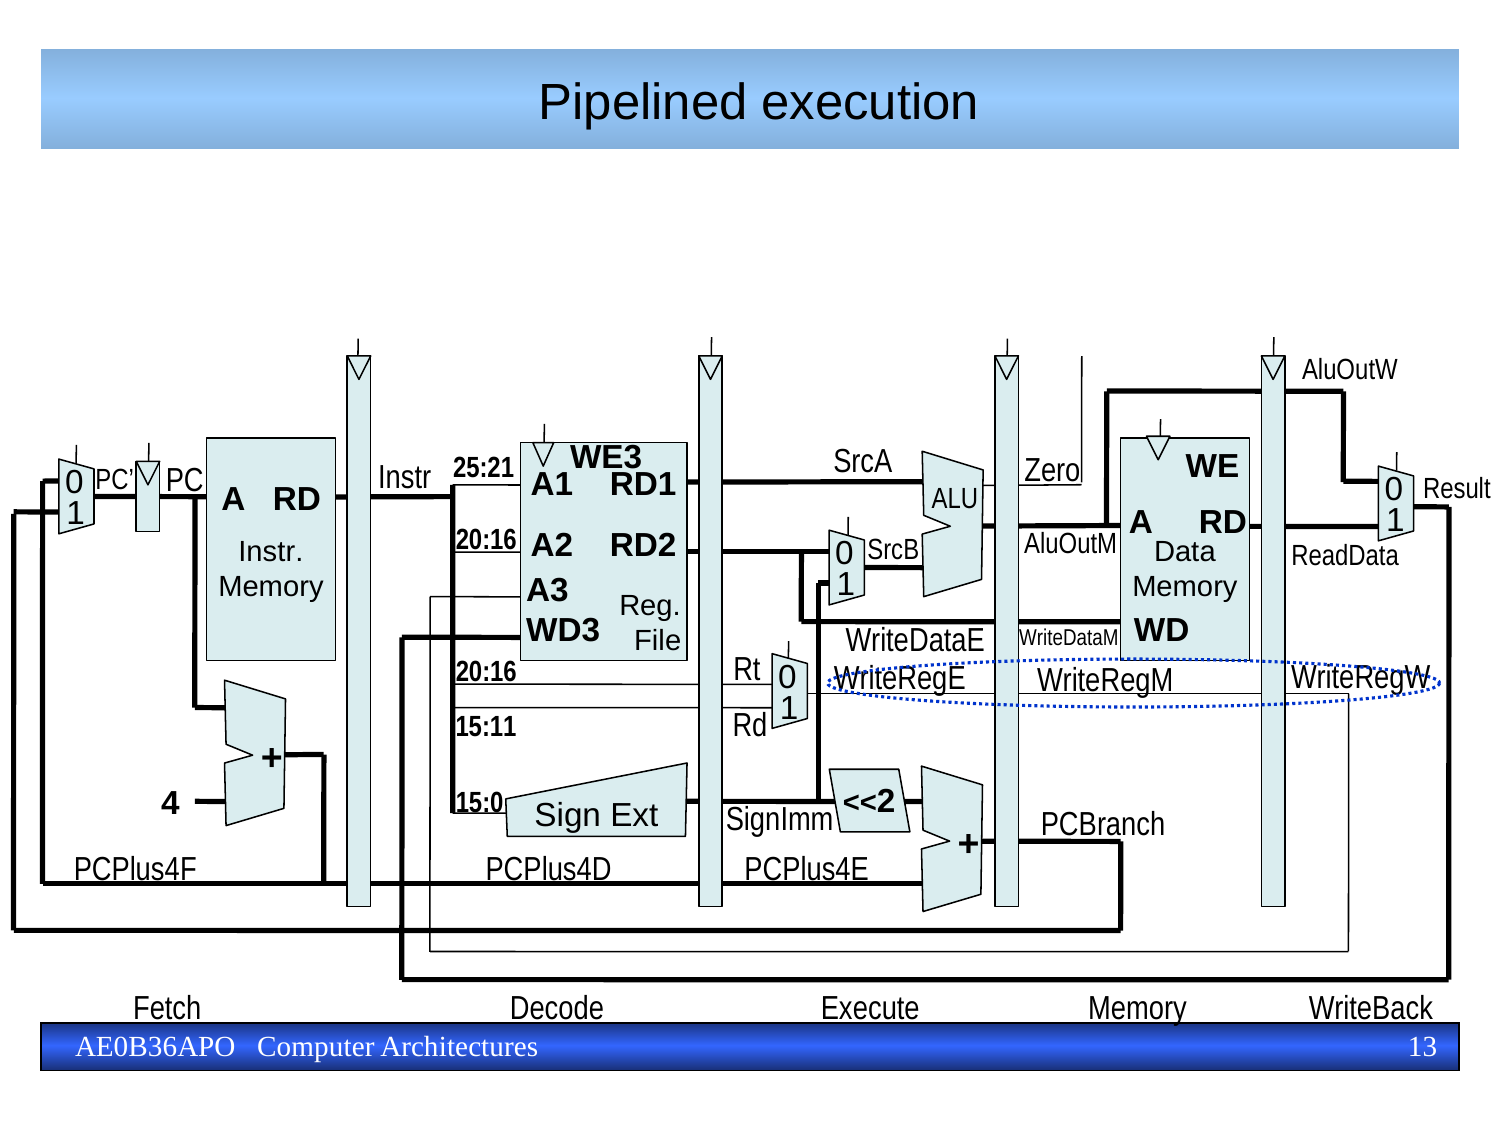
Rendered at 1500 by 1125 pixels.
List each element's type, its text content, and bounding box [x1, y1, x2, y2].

text_box + [242, 727, 302, 785]
text_box WriteDataM [1019, 616, 1120, 657]
text_box [224, 758, 285, 826]
text_box WE3 [564, 429, 658, 482]
text_box PCBranch [1034, 796, 1172, 849]
text_box WriteRegE [827, 650, 972, 703]
text_box Data Memory [1120, 437, 1250, 494]
text_box 1 [60, 485, 91, 538]
text_box 15:0 [449, 776, 510, 824]
text_box Reg. File [549, 442, 564, 455]
text_box Zero [1019, 441, 1087, 494]
text_box 20:16 [449, 646, 523, 694]
text_box 0 [839, 543, 849, 556]
text_box Instr. Memory [206, 523, 336, 661]
text_box [922, 451, 984, 516]
text_box Decode [503, 979, 611, 1032]
text_box [803, 662, 808, 720]
text_box WD [1120, 602, 1203, 654]
text_box Fetch [127, 979, 208, 1032]
text_box A RD [1116, 494, 1260, 547]
text_box PCPlus4E [738, 841, 876, 893]
text_box SrcB [861, 524, 926, 572]
text_box WriteBack [1302, 979, 1440, 1032]
text_box WriteRegW [1285, 648, 1437, 701]
text_box A RD [206, 470, 336, 523]
text_box [532, 442, 554, 467]
text_box AluOutW [1296, 344, 1405, 392]
text_box [922, 520, 983, 597]
text_box [347, 355, 371, 907]
text_box Instr. Memory [206, 437, 336, 470]
text_box Result [1417, 463, 1497, 511]
text_box PCPlus4F [67, 841, 203, 893]
text_box [1261, 355, 1285, 907]
text_box 0 [58, 454, 90, 507]
text_box Data Memory [1120, 547, 1250, 661]
text_box + [939, 813, 994, 870]
text_box Instr [372, 449, 438, 502]
text_box 0 [829, 525, 860, 578]
text_box Rd [726, 697, 774, 750]
text_box [224, 680, 286, 751]
text_box PC [159, 452, 206, 504]
text_box 0 [69, 472, 79, 485]
text_box <<2 [828, 771, 911, 828]
text_box [698, 355, 723, 907]
text_box 1 [830, 556, 862, 609]
text_box [860, 538, 865, 596]
text_box [136, 461, 160, 532]
text_box Memory [1082, 979, 1193, 1032]
text_box PCPlus4D [479, 841, 618, 894]
text_box ReadData [1285, 530, 1405, 578]
text_box PC’ [90, 454, 140, 502]
text_box 1 [773, 680, 805, 733]
text_box [90, 467, 95, 525]
text_box Reg. File [520, 442, 537, 455]
text_box 15:11 [449, 701, 523, 749]
text_box A3 WD3 [520, 562, 615, 654]
text_box 0 [1388, 479, 1398, 492]
text_box [839, 828, 910, 832]
text_box Sign Ext [505, 762, 688, 837]
text_box [921, 844, 982, 912]
text_box SrcA [827, 433, 899, 486]
text_box [1146, 436, 1170, 460]
text_box Reg. File [658, 442, 688, 455]
text_box [994, 355, 1019, 907]
text_box WE [1171, 437, 1254, 490]
text_box WriteRegM [1031, 652, 1180, 704]
text_box 0 [772, 648, 803, 701]
text_box 4 [146, 773, 195, 830]
text_box 20:16 [449, 514, 520, 562]
text_box 25:21 [447, 442, 520, 490]
text_box A2 RD2 [520, 516, 688, 569]
text_box Reg. File [520, 569, 688, 661]
title Pipelined execution [41, 49, 1459, 149]
text_box A1 RD1 [520, 455, 688, 508]
text_box 0 [1378, 461, 1409, 514]
text_box 1 [1380, 492, 1411, 545]
text_box Execute [814, 979, 926, 1032]
text_box ALU [925, 473, 985, 520]
text_box WriteDataE [839, 611, 992, 664]
text_box [921, 766, 983, 837]
text_box 0 [782, 667, 792, 680]
text_box Reg. File [520, 508, 688, 516]
text_box SignImm [723, 791, 840, 843]
text_box AluOutM [1019, 518, 1120, 565]
text_box [1409, 474, 1414, 532]
text_box Rt [727, 641, 767, 693]
